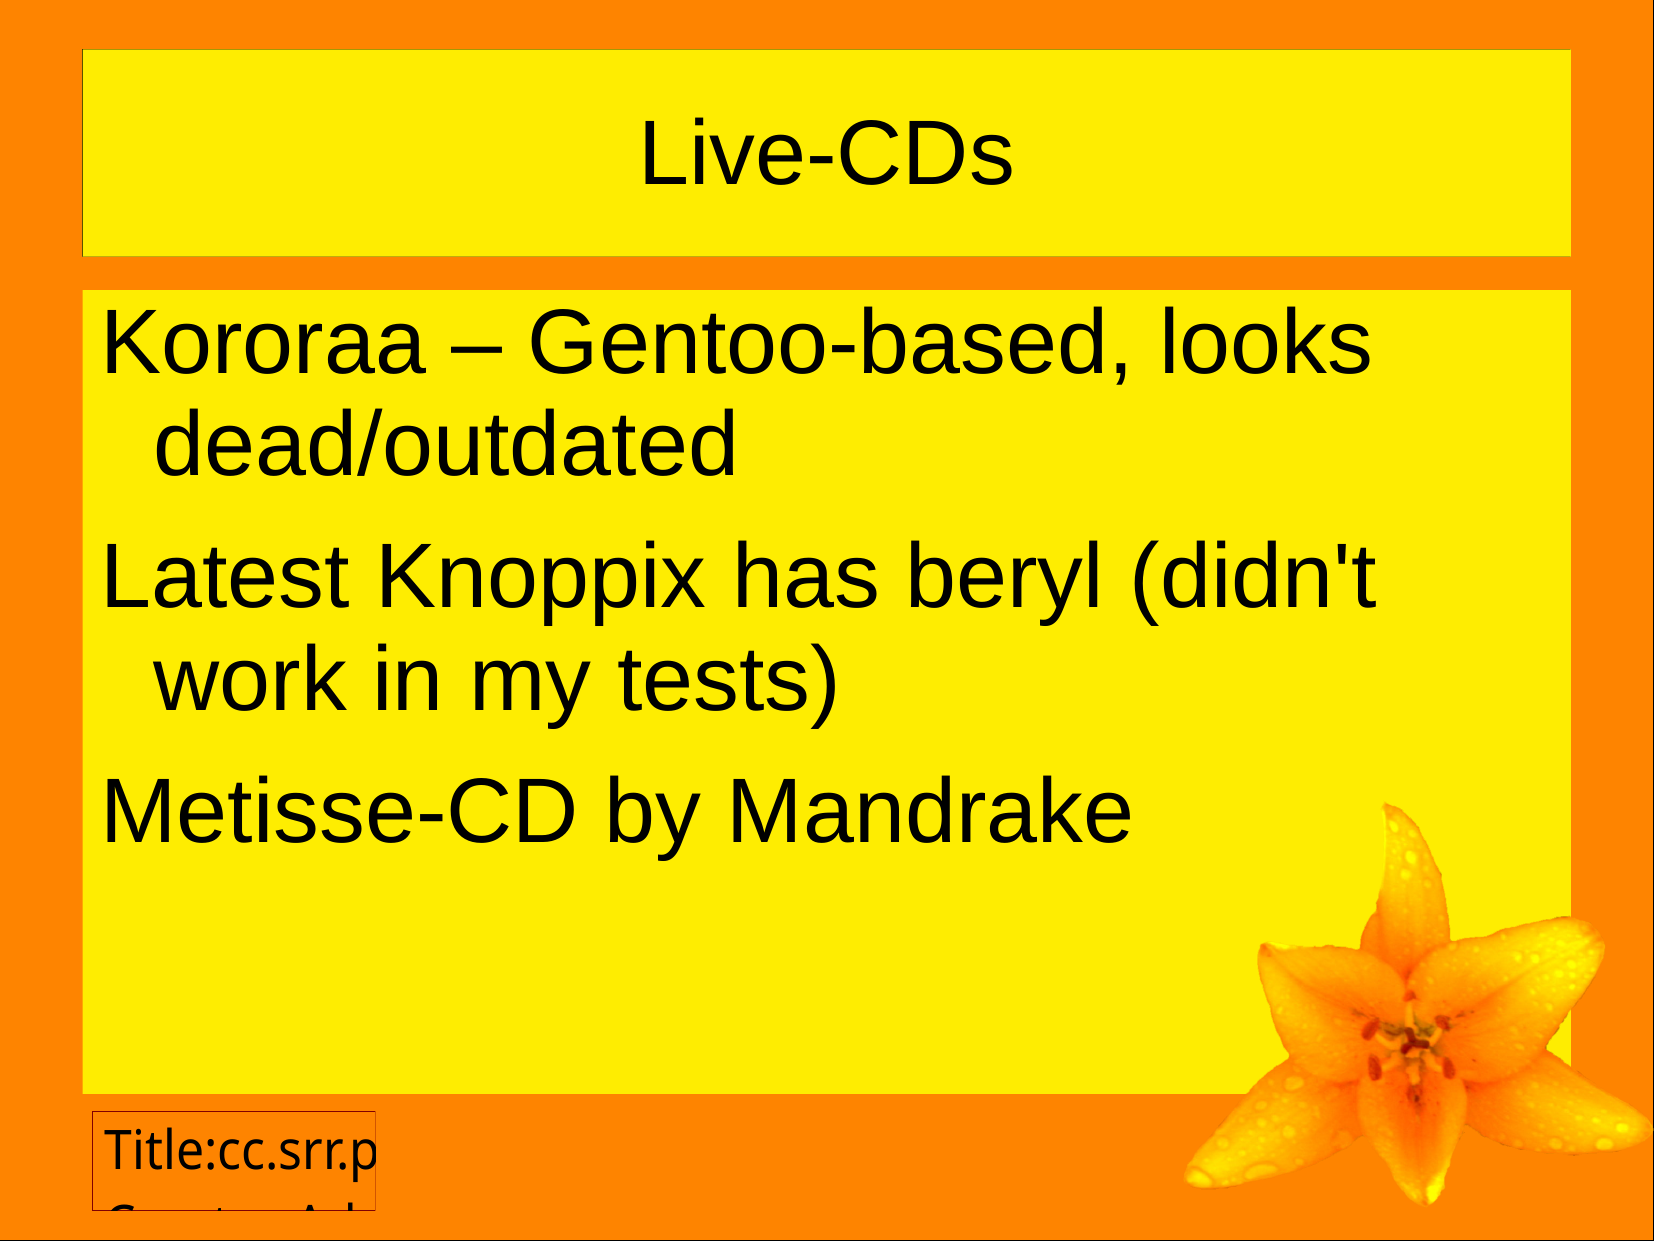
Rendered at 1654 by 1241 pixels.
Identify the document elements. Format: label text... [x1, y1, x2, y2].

picture [88, 1108, 376, 1211]
text_box [0, 0, 1654, 1241]
list Kororaa – Gentoo-based, looks dead/outdated Latest Knoppix has beryl (didn't work in my tests) Metisse-CD by Mandrake [82, 290, 1571, 1094]
title Live-CDs [82, 49, 1571, 257]
picture [1181, 767, 1654, 1241]
